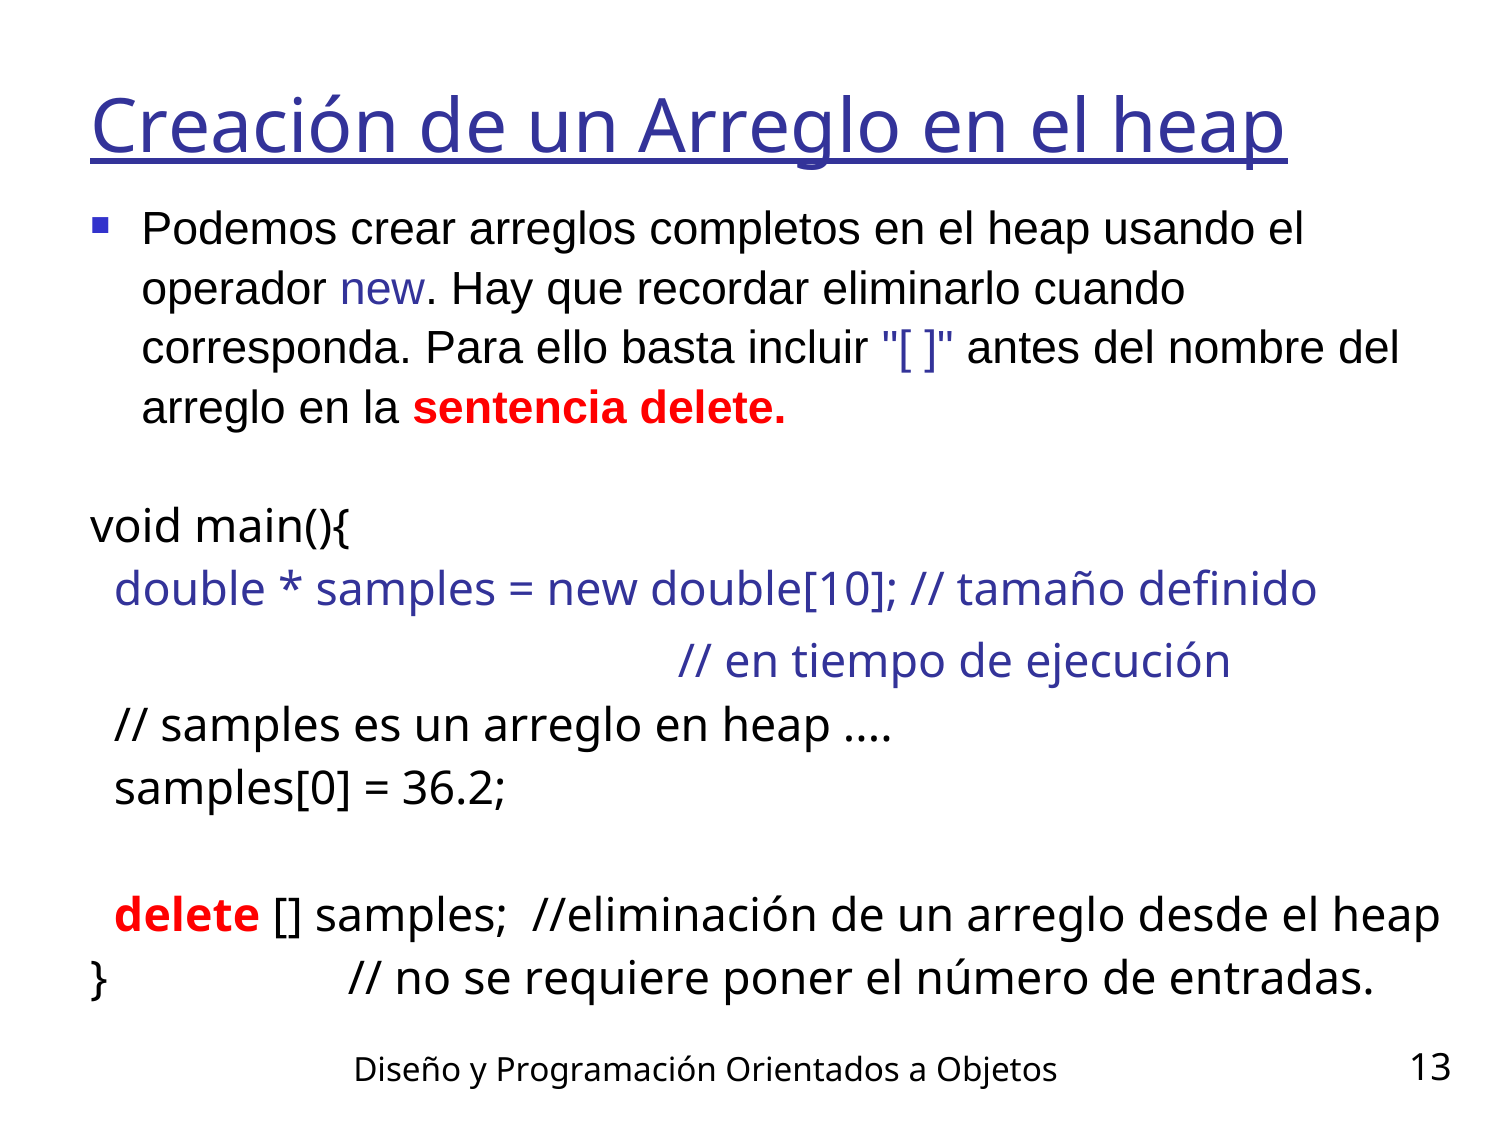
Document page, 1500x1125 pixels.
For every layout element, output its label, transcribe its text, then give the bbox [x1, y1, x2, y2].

list Podemos crear arreglos completos en el heap usando el operador new. Hay que recordar eliminarlo cuando corresponda. Para ello basta incluir "[ ]" antes del nombre del arreglo en la sentencia delete. void main()‏{ double * samples = new double[10]; // tamaño definido // en tiempo de ejecución // samples es un arreglo en heap .... samples[0] = 36.2; delete [] samples; //eliminación de un arreglo desde el heap } // no se requiere poner el número de entradas. [75, 187, 1462, 1051]
title Creación de un Arreglo en el heap [75, 19, 1466, 182]
